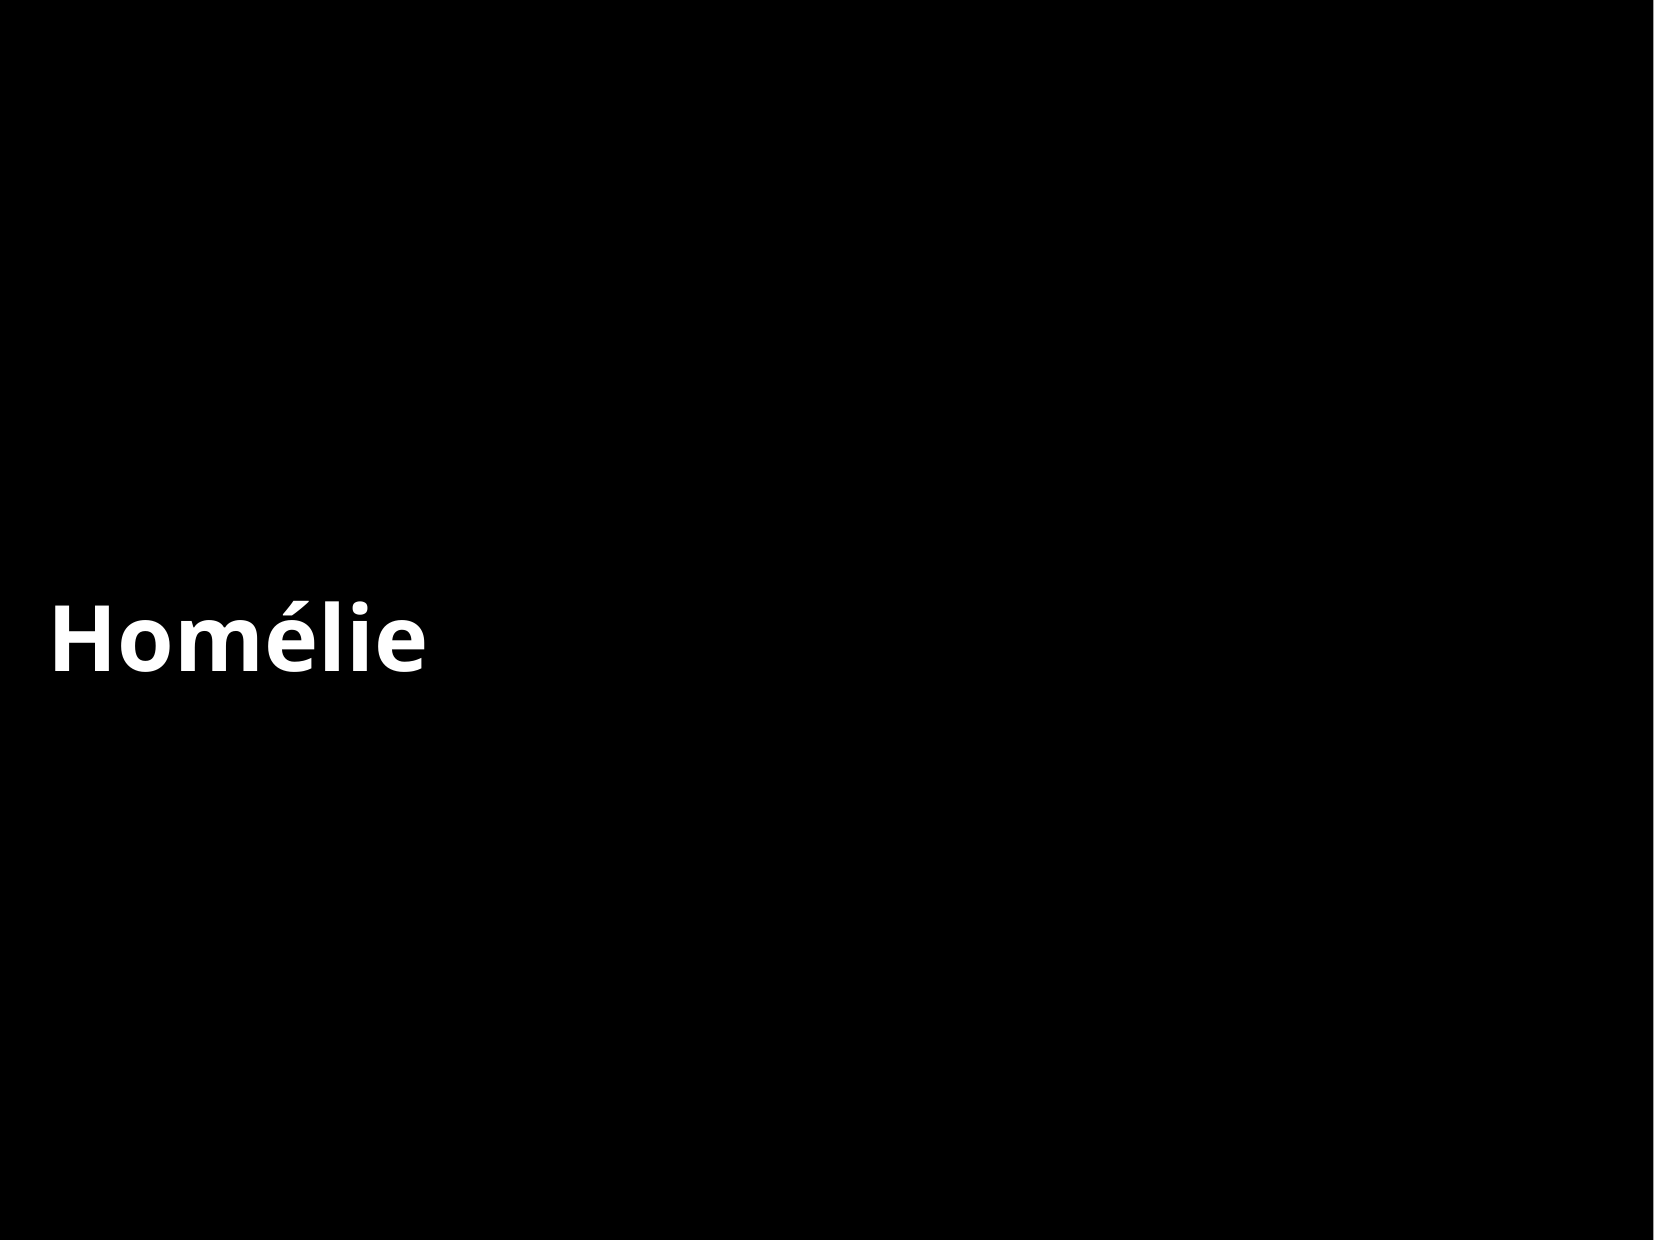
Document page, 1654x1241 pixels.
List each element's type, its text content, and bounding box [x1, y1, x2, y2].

subtitle Homélie [47, 47, 1619, 1241]
